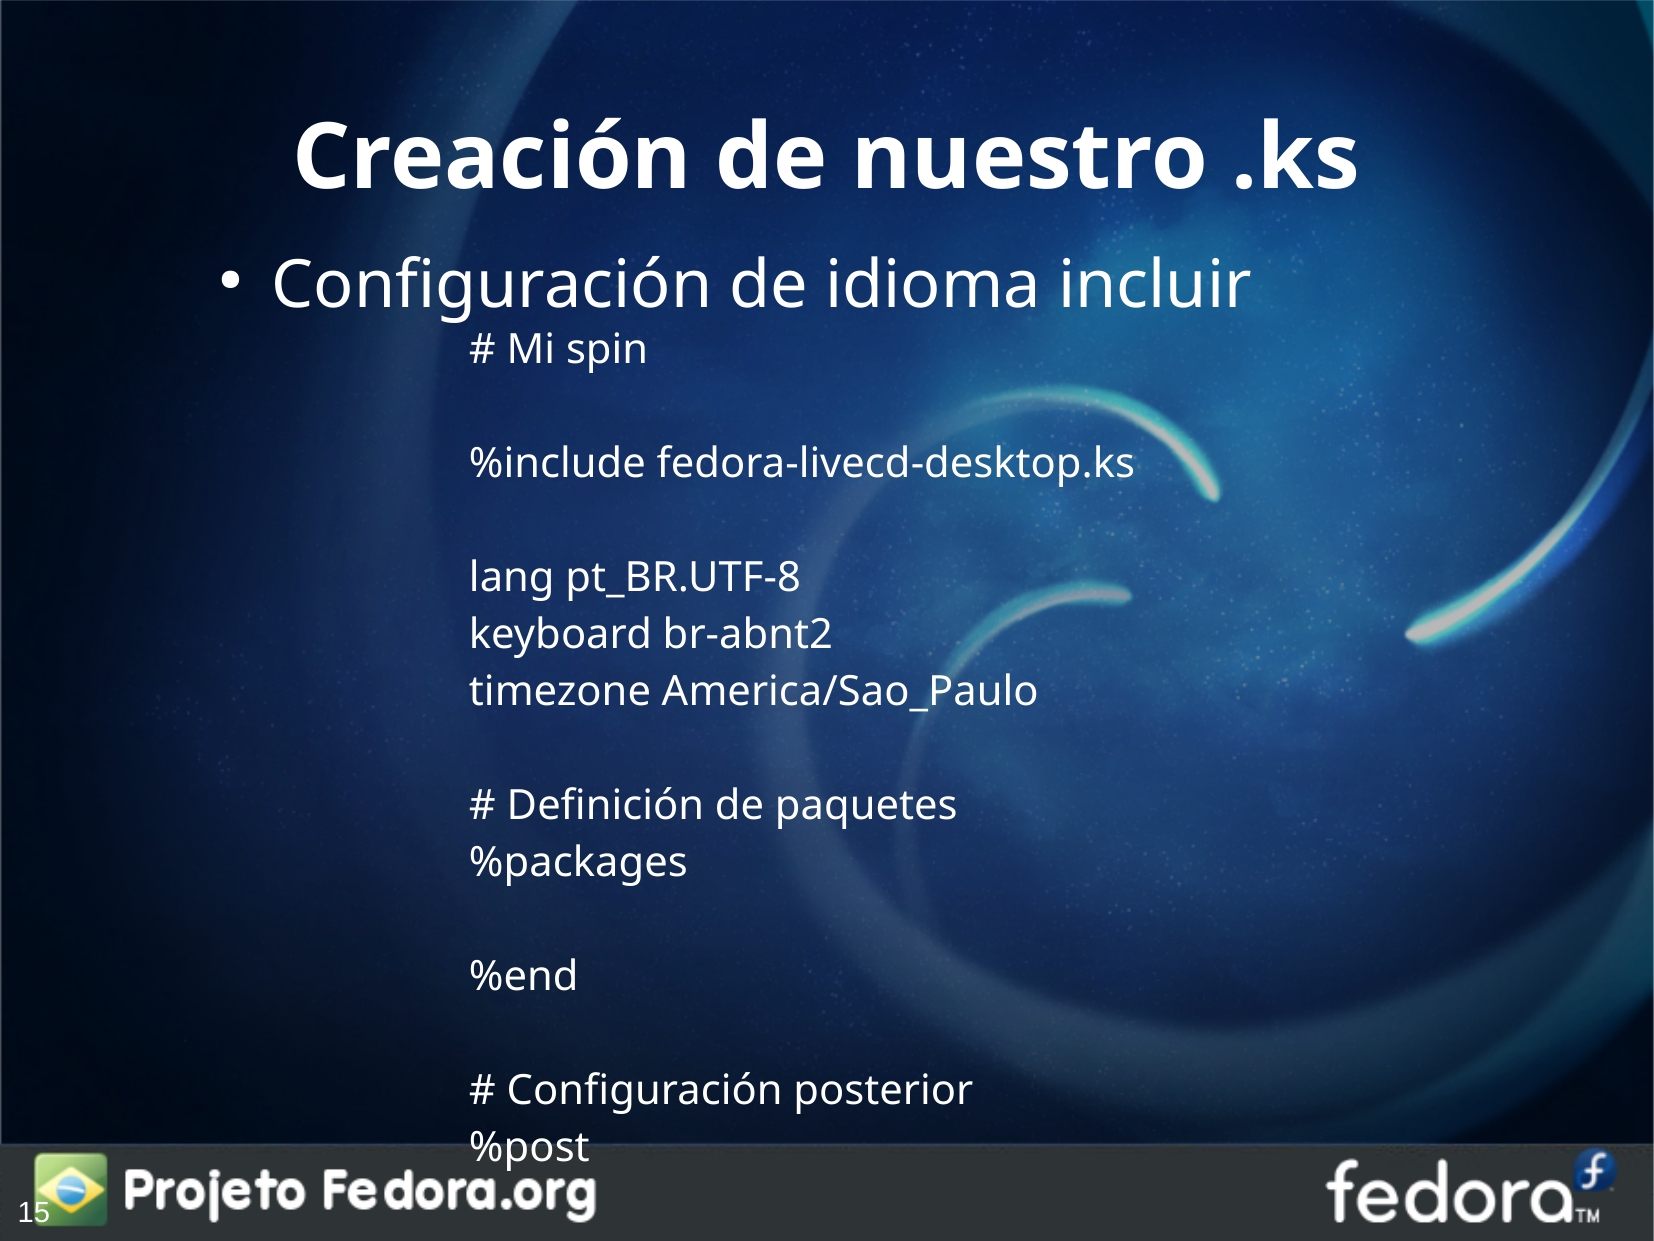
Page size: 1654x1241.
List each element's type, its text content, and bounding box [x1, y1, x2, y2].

title Creación de nuestro .ks [82, 49, 1571, 257]
list Configuración de idioma incluir [200, 236, 1654, 1069]
picture [0, 0, 1654, 1241]
text_box # Mi spin %include fedora-livecd-desktop.ks lang pt_BR.UTF-8 keyboard br-abnt2 timezone America/Sao_Paulo # Definición de paquetes %packages %end # Configuración posterior %post %end [454, 311, 1311, 1197]
